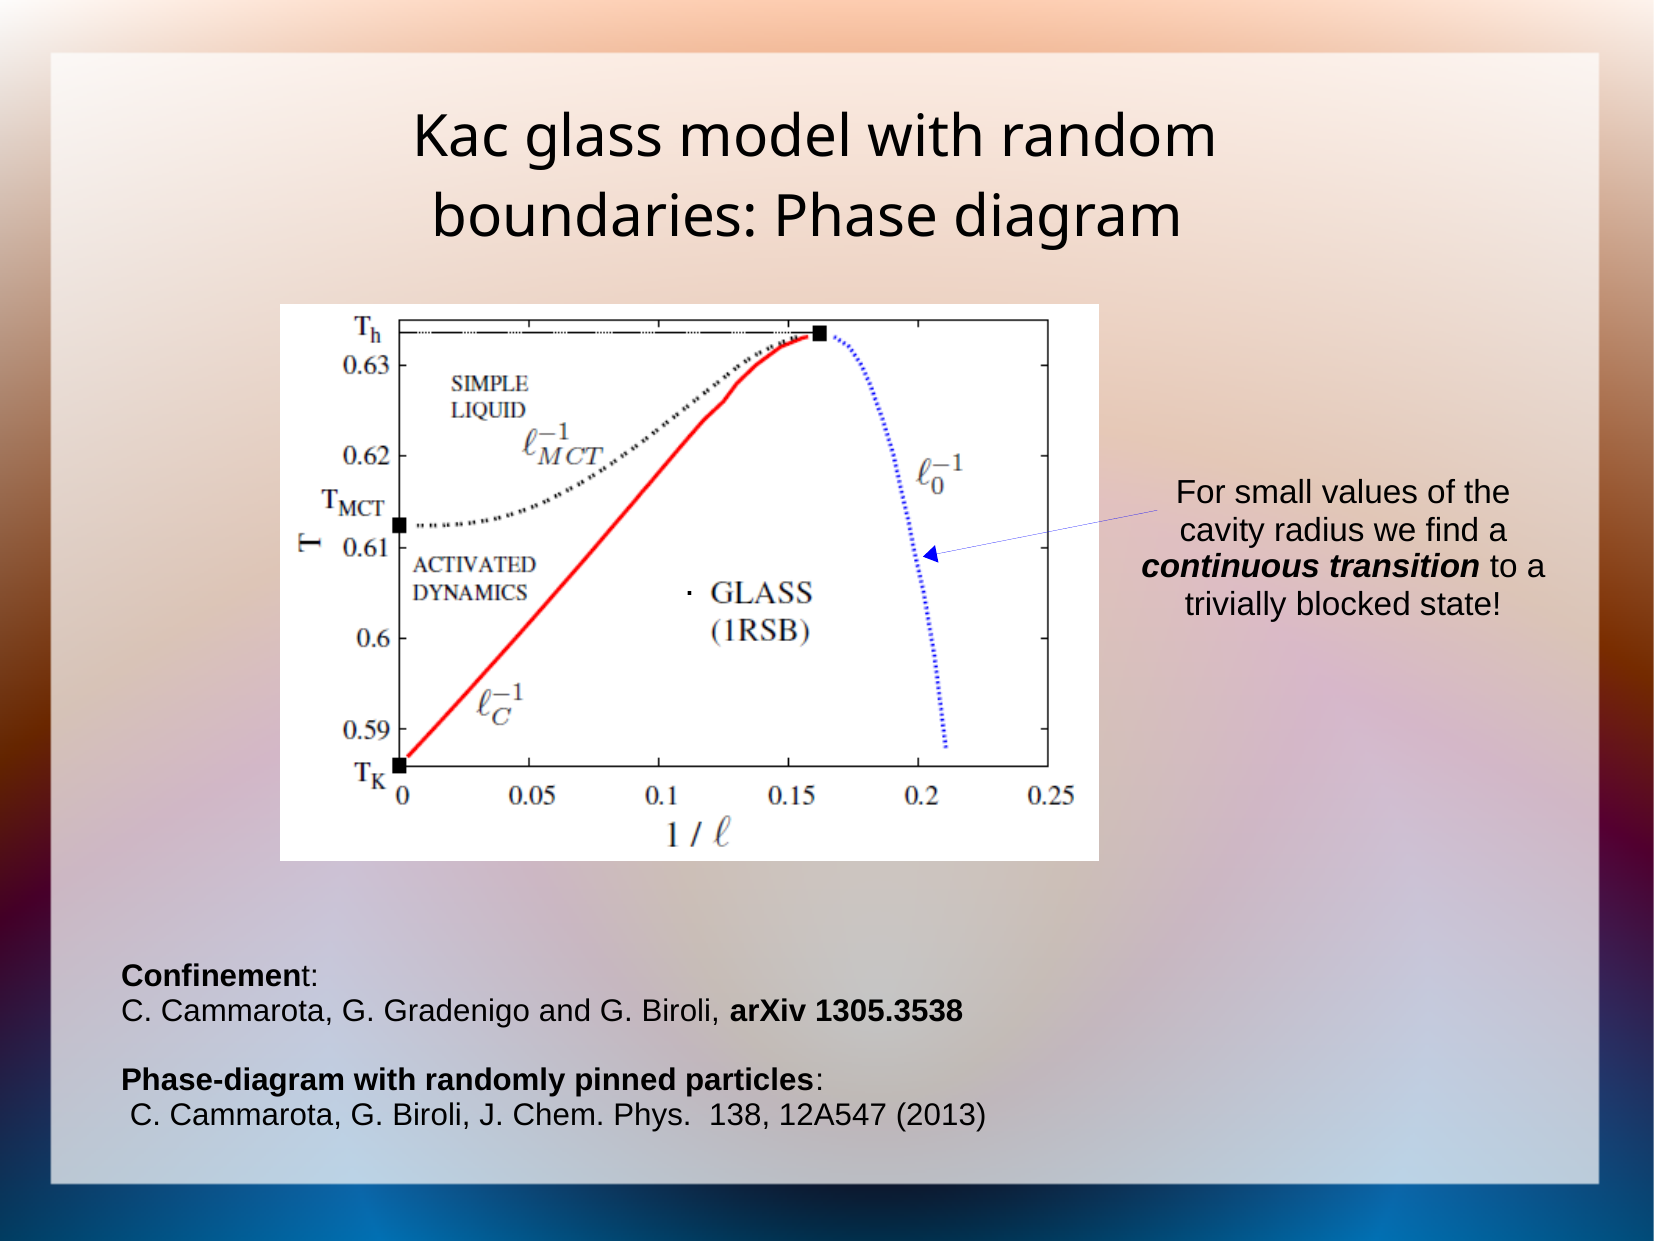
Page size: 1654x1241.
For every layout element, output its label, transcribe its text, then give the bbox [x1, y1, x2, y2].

text_box Kac glass model with random boundaries: Phase diagram [230, 87, 1400, 238]
text_box Confinement: C. Cammarota, G. Gradenigo and G. Biroli, arXiv 1305.3538 Phase-diagram with randomly pinned particles: C. Cammarota, G. Biroli, J. Chem. Phys. 138, 12A547 (2013) [106, 950, 1262, 1140]
text_box For small values of the cavity radius we find a continuous transition to a trivially blocked state! [1122, 466, 1565, 630]
picture [0, 0, 1654, 1241]
